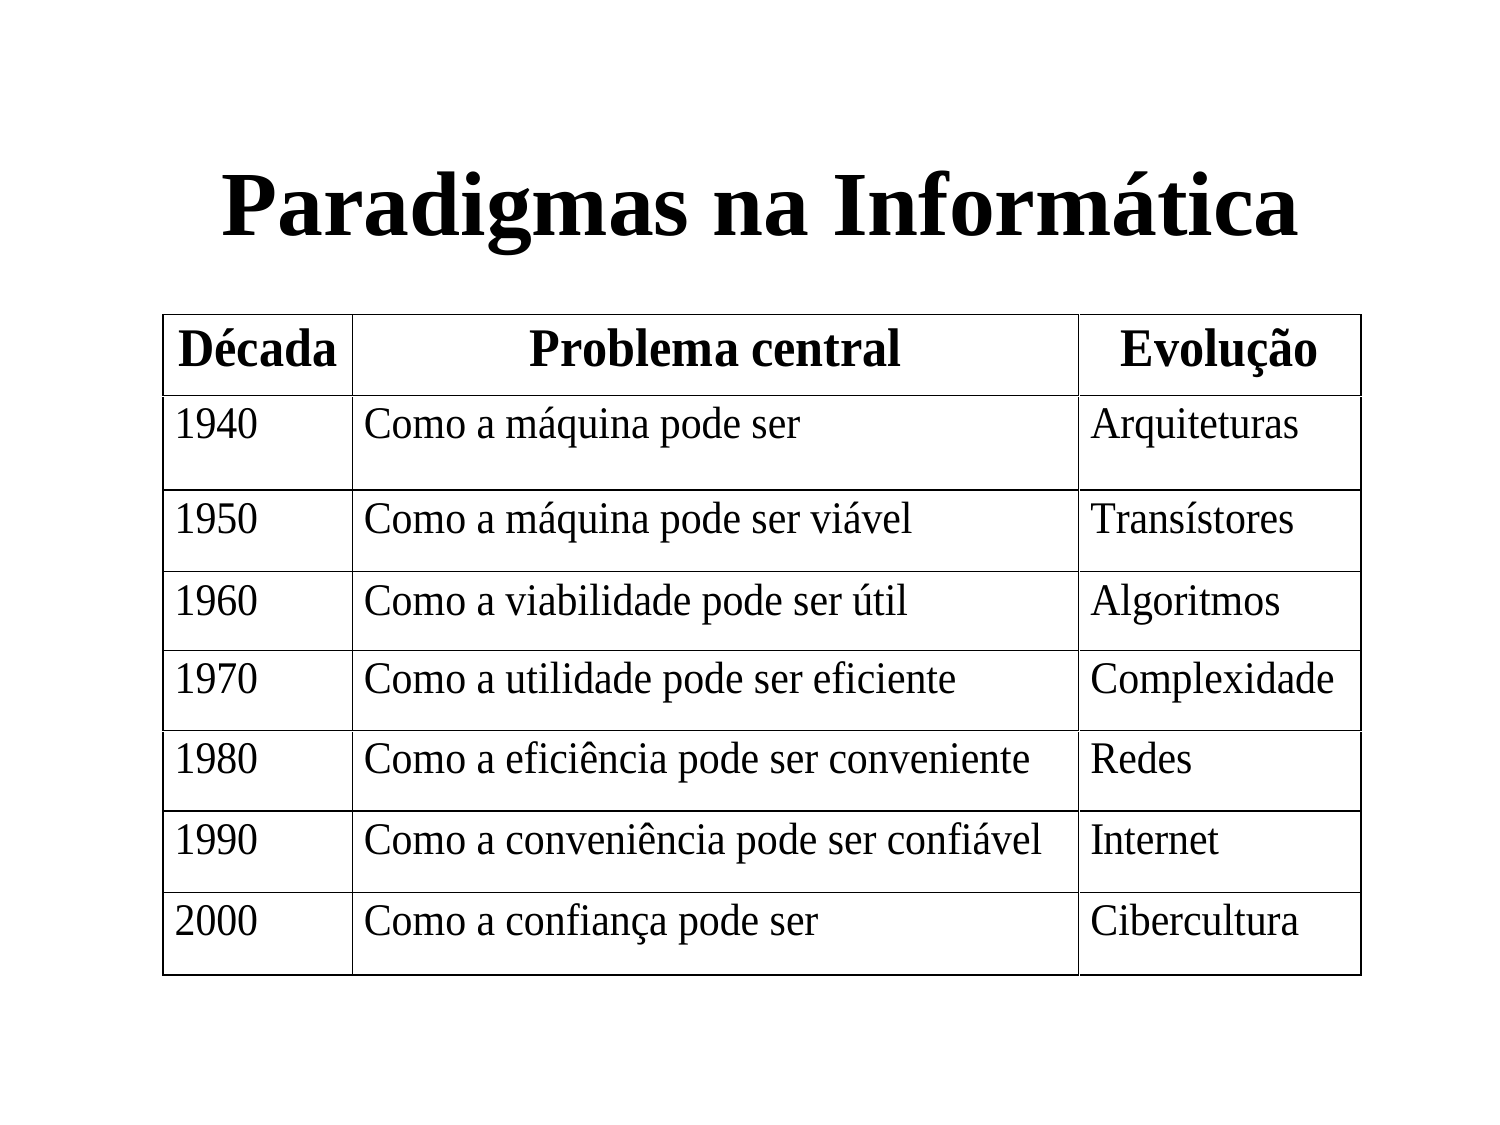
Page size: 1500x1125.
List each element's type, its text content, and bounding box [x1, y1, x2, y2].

chart [147, 314, 1399, 1006]
title Paradigmas na Informática [86, 111, 1437, 299]
